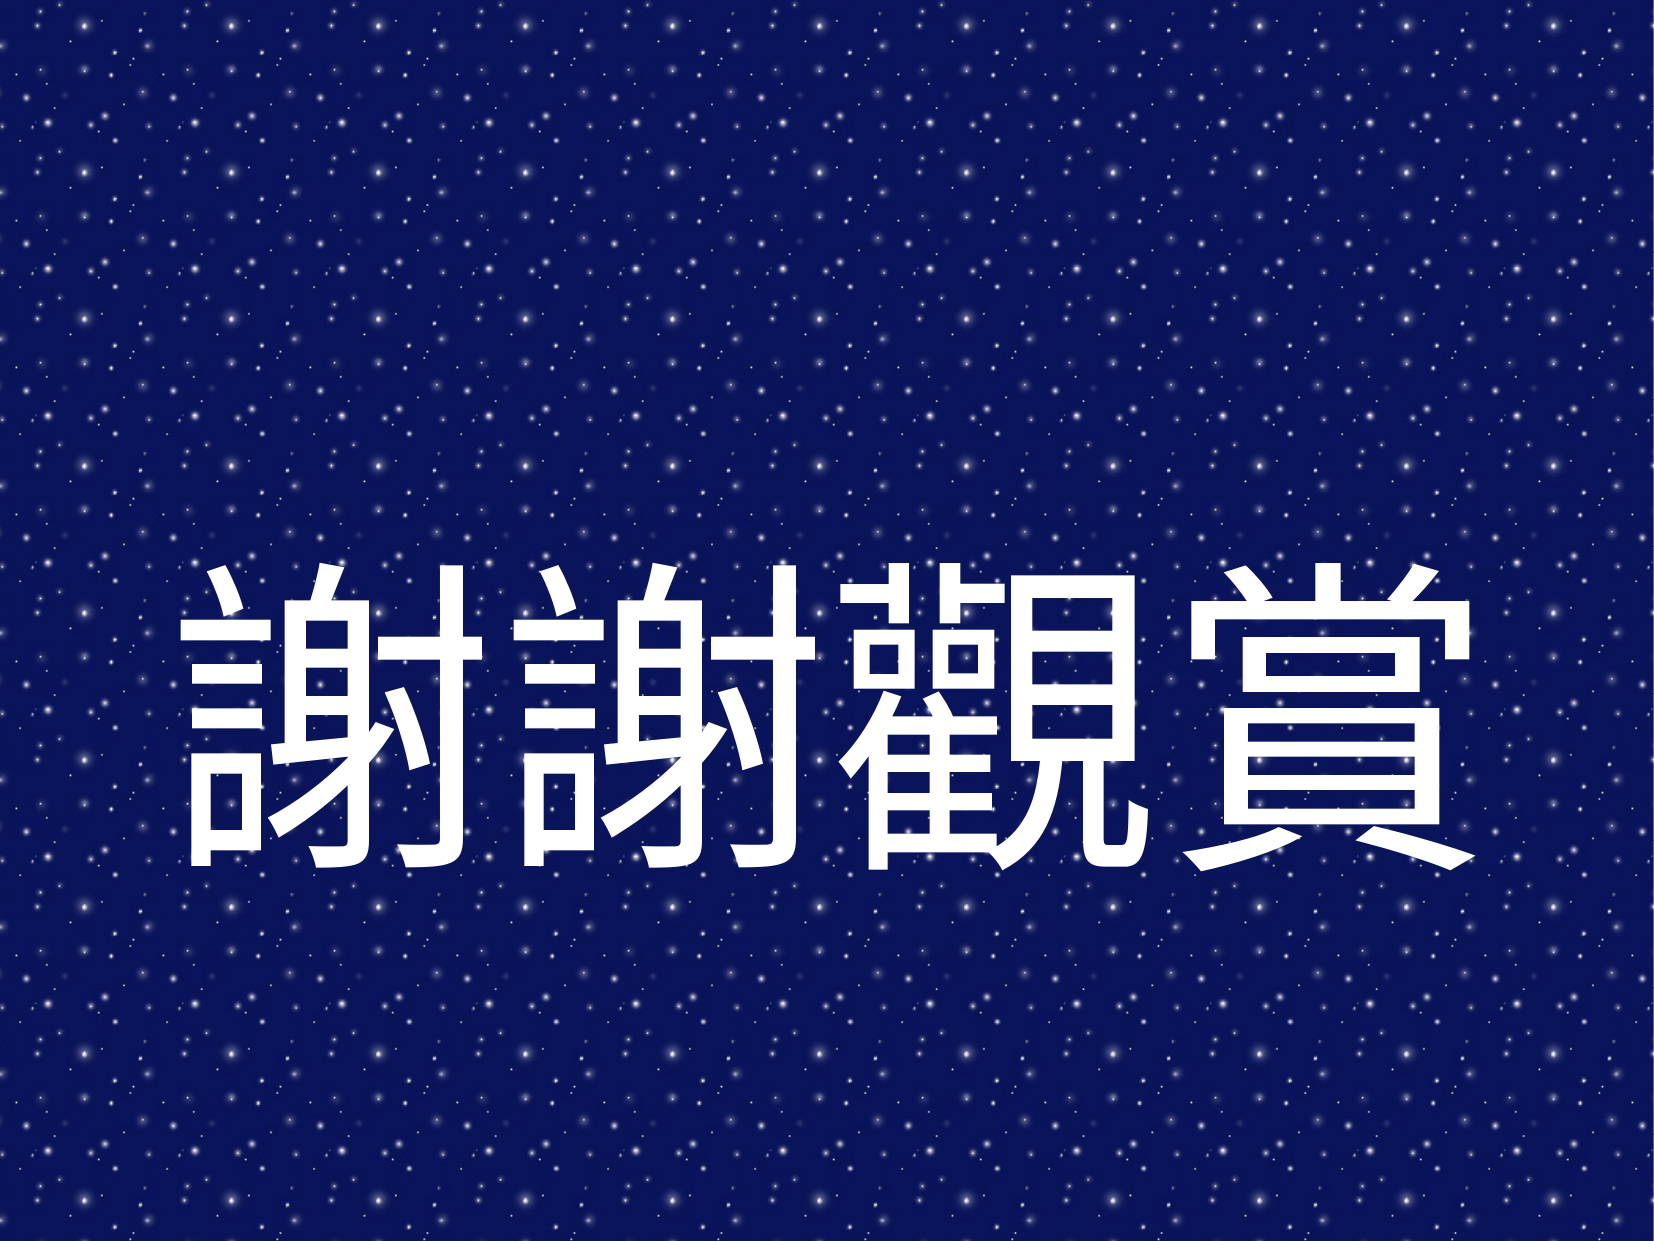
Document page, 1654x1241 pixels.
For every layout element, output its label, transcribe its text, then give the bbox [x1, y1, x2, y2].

text_box 謝謝觀賞 [147, 449, 1536, 798]
picture [0, 0, 1654, 1241]
